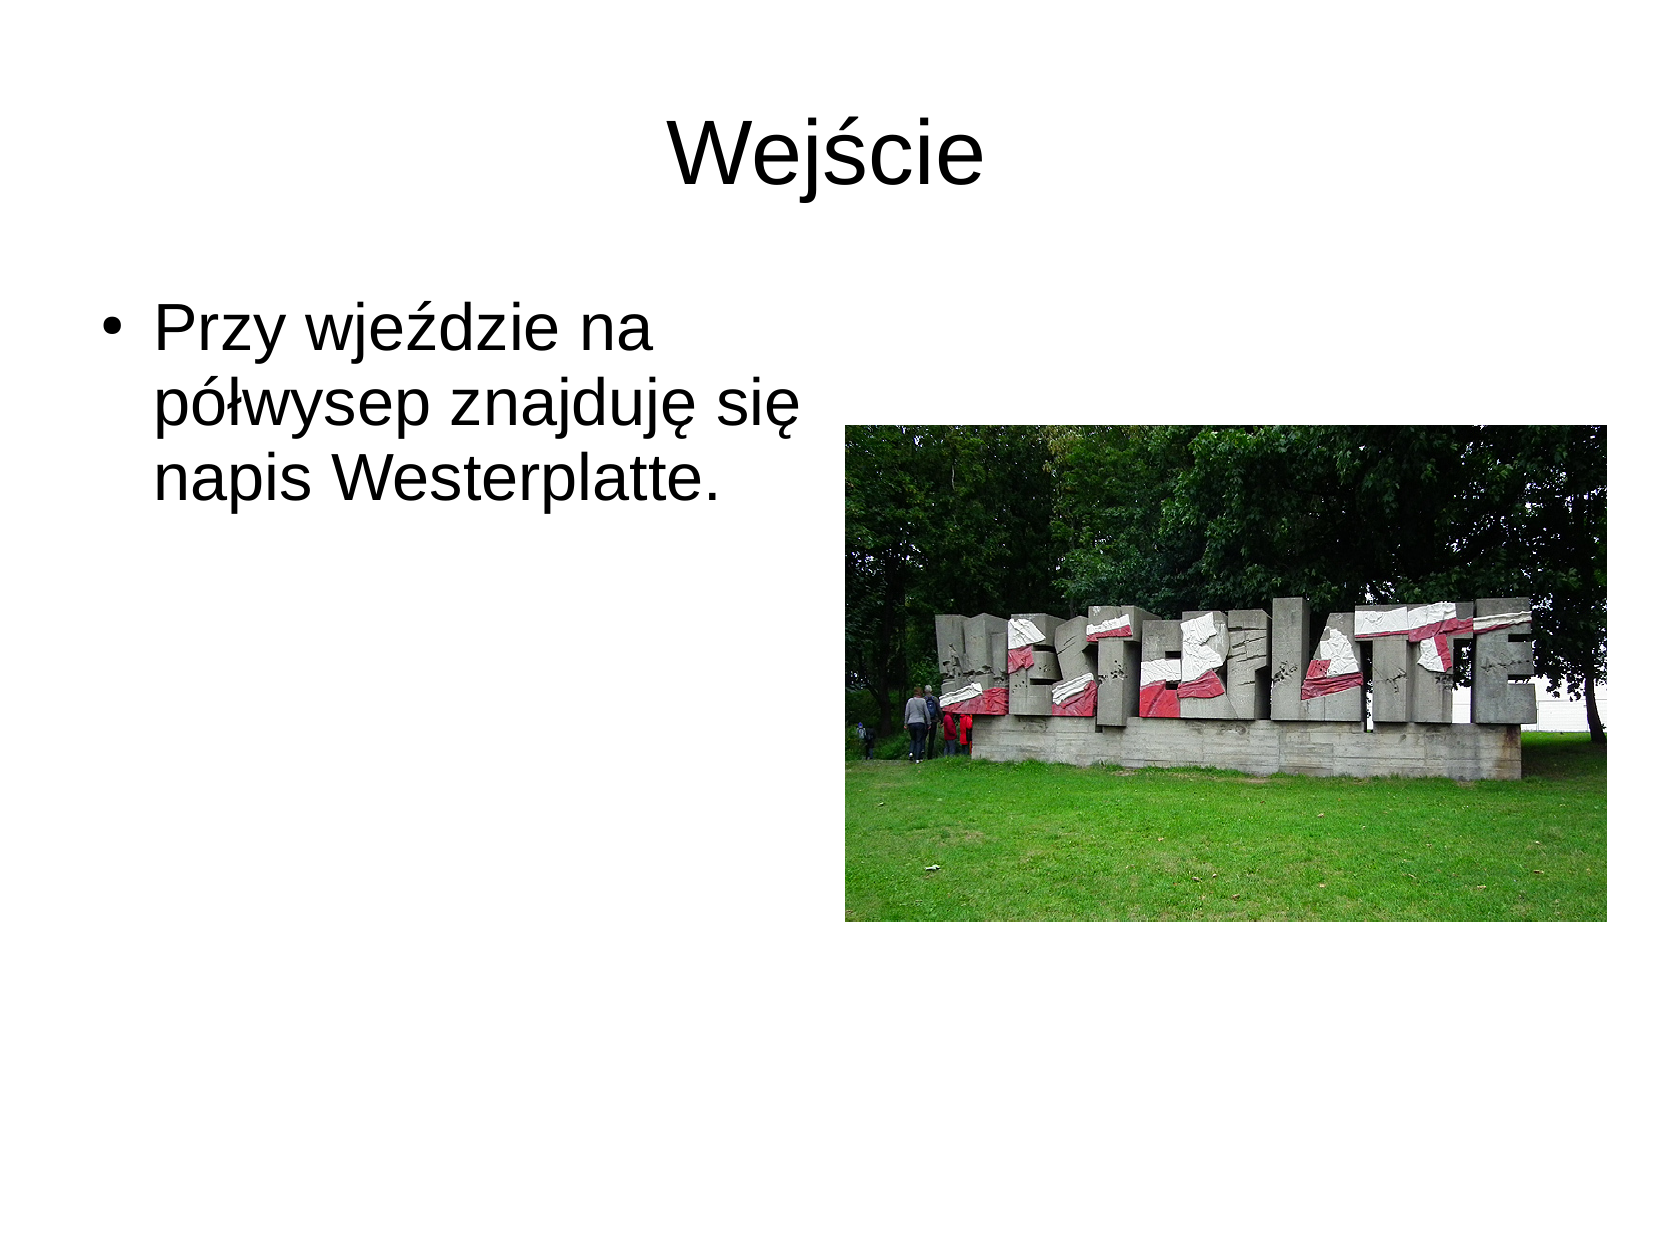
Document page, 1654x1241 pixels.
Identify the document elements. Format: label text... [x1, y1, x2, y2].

title Wejście [82, 49, 1571, 257]
list Przy wjeździe na półwysep znajduję się napis Westerplatte. [82, 290, 809, 1109]
picture [845, 425, 1607, 922]
